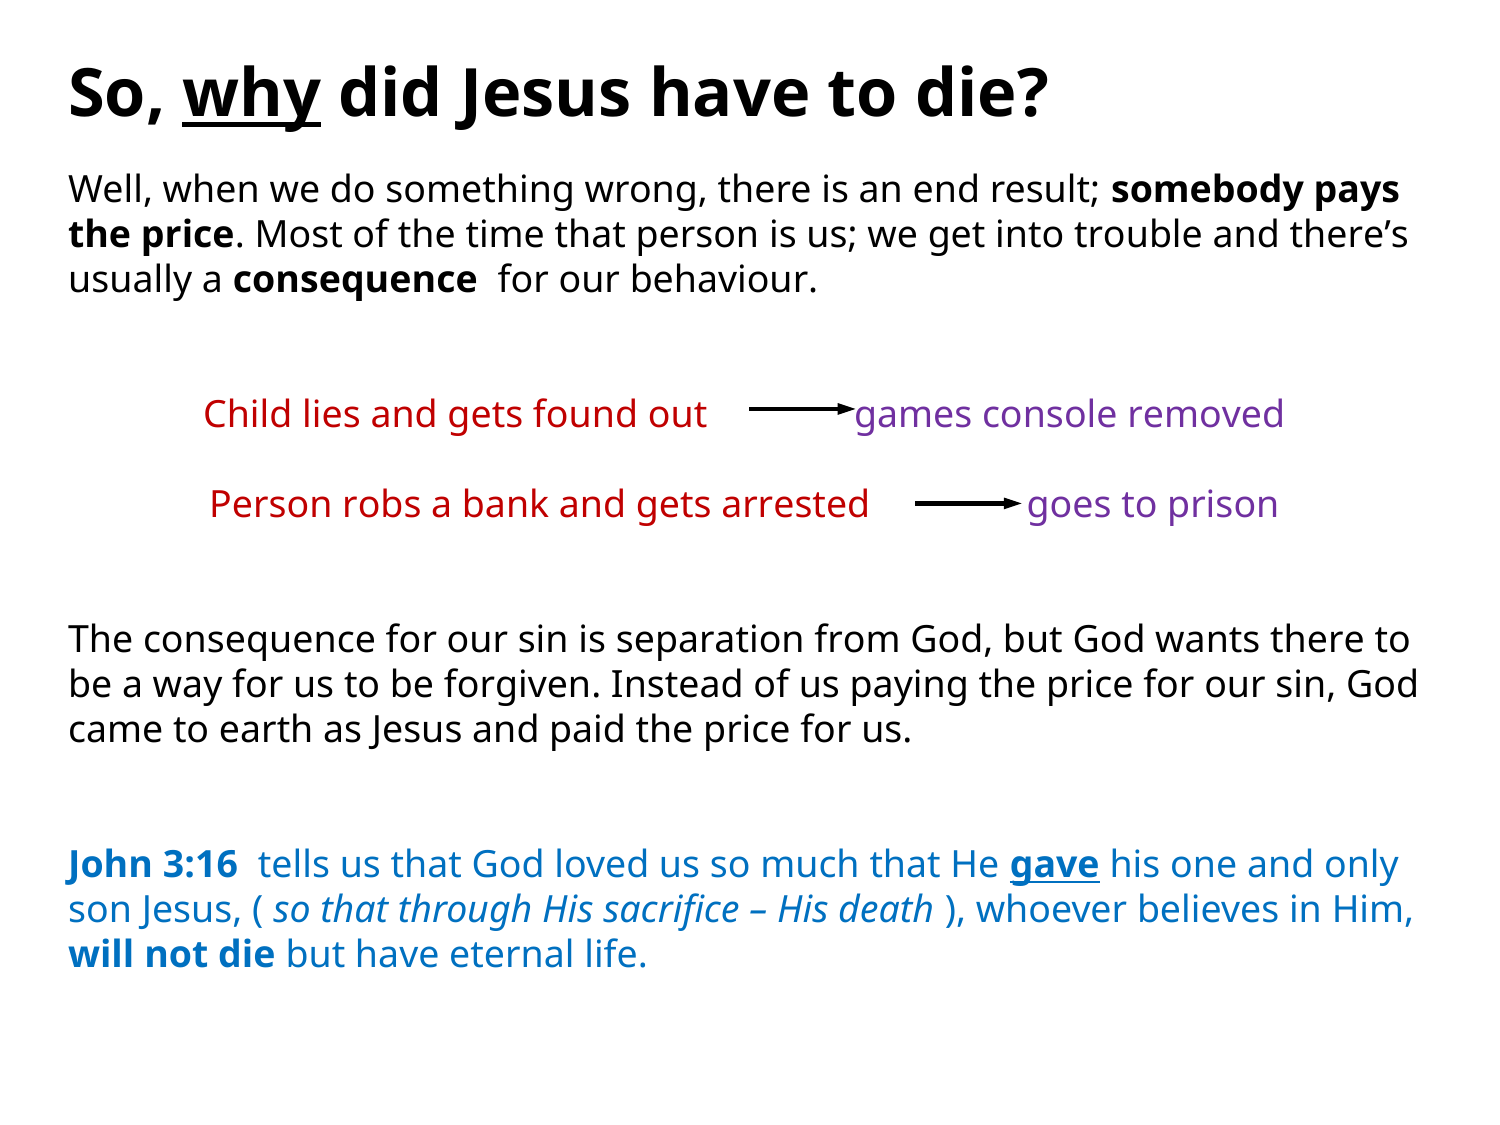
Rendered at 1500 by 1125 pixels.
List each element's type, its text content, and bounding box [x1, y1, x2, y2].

text_box So, why did Jesus have to die? Well, when we do something wrong, there is an end result; somebody pays the price. Most of the time that person is us; we get into trouble and there’s usually a consequence for our behaviour. Child lies and gets found out games console removed Person robs a bank and gets arrested goes to prison The consequence for our sin is separation from God, but God wants there to be a way for us to be forgiven. Instead of us paying the price for our sin, God came to earth as Jesus and paid the price for us. John 3:16 tells us that God loved us so much that He gave his one and only son Jesus, ( so that through His sacrifice – His death ), whoever believes in Him, will not die but have eternal life. [53, 42, 1447, 1028]
